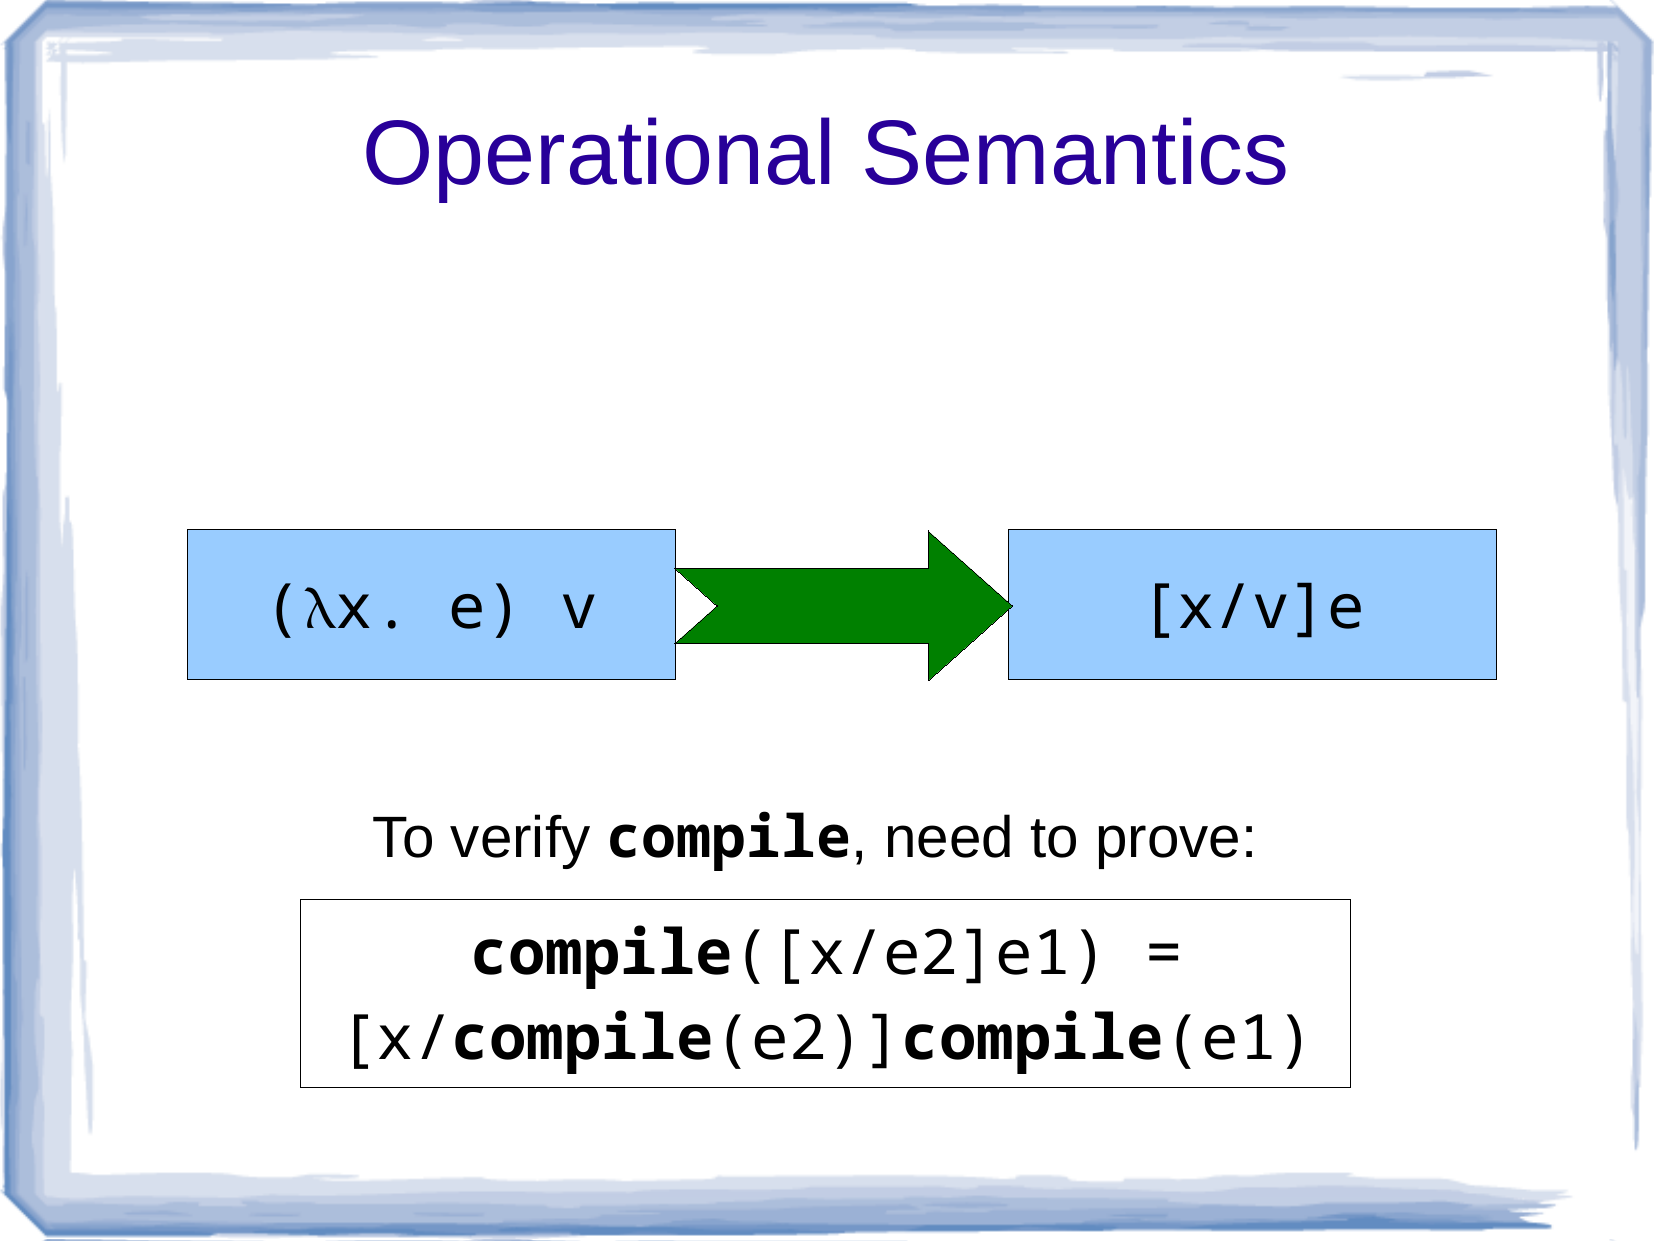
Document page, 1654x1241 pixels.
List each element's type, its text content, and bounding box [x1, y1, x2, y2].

picture [0, 0, 1654, 1241]
text_box To verify compile, need to prove: [358, 787, 1296, 877]
title Operational Semantics [82, 56, 1571, 250]
text_box [x/v]e [1008, 529, 1497, 680]
text_box [674, 530, 1013, 681]
text_box (x. e) v [187, 529, 676, 680]
text_box compile([x/e2]e1) = [x/compile(e2)]compile(e1) [312, 900, 1341, 1067]
